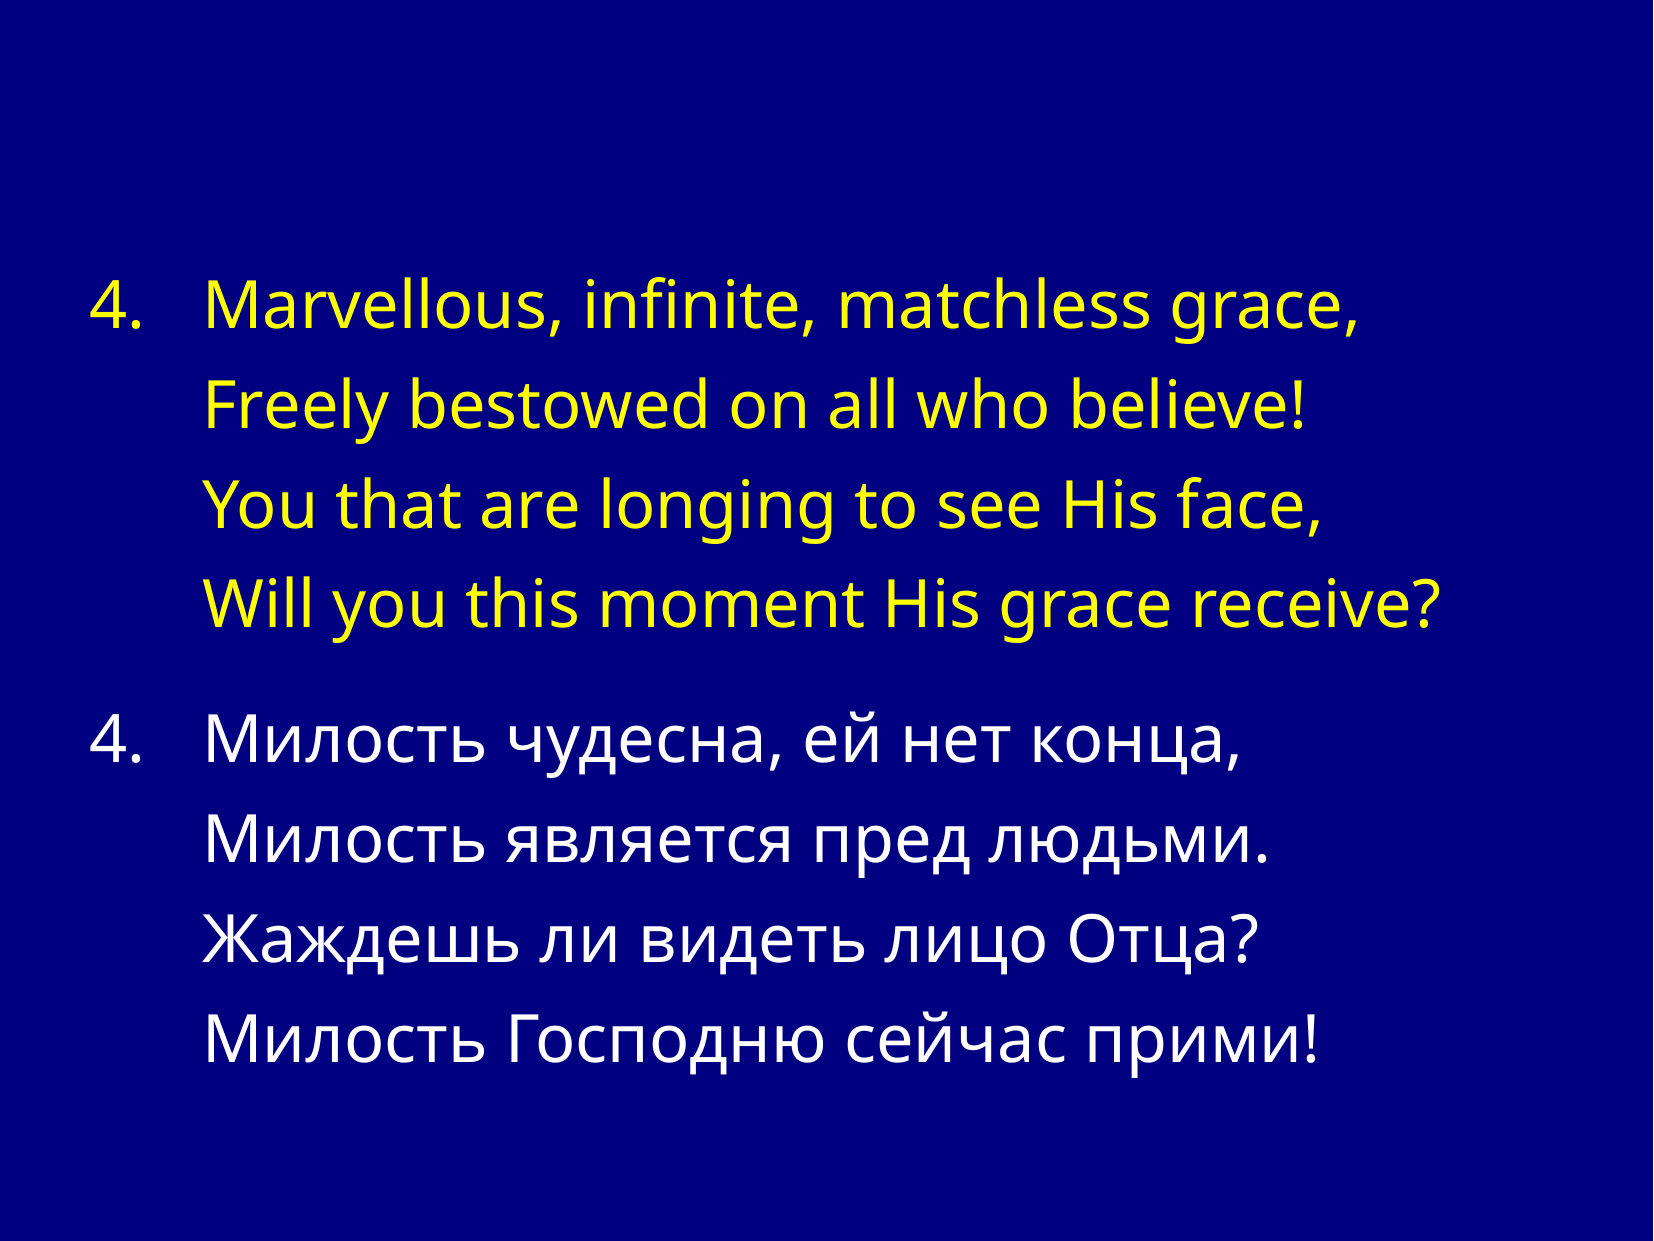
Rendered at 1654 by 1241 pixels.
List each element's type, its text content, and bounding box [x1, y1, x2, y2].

text_box 4. Милость чудесна, ей нет конца, Милость является пред людьми. Жаждешь ли видеть лицо Отца? Милость Господню сейчас прими! [75, 675, 1576, 1163]
text_box 4. Marvellous, infinite, matchless grace, Freely bestowed on all who believe! You that are longing to see His face, Will you this moment His grace receive? [75, 150, 1653, 638]
